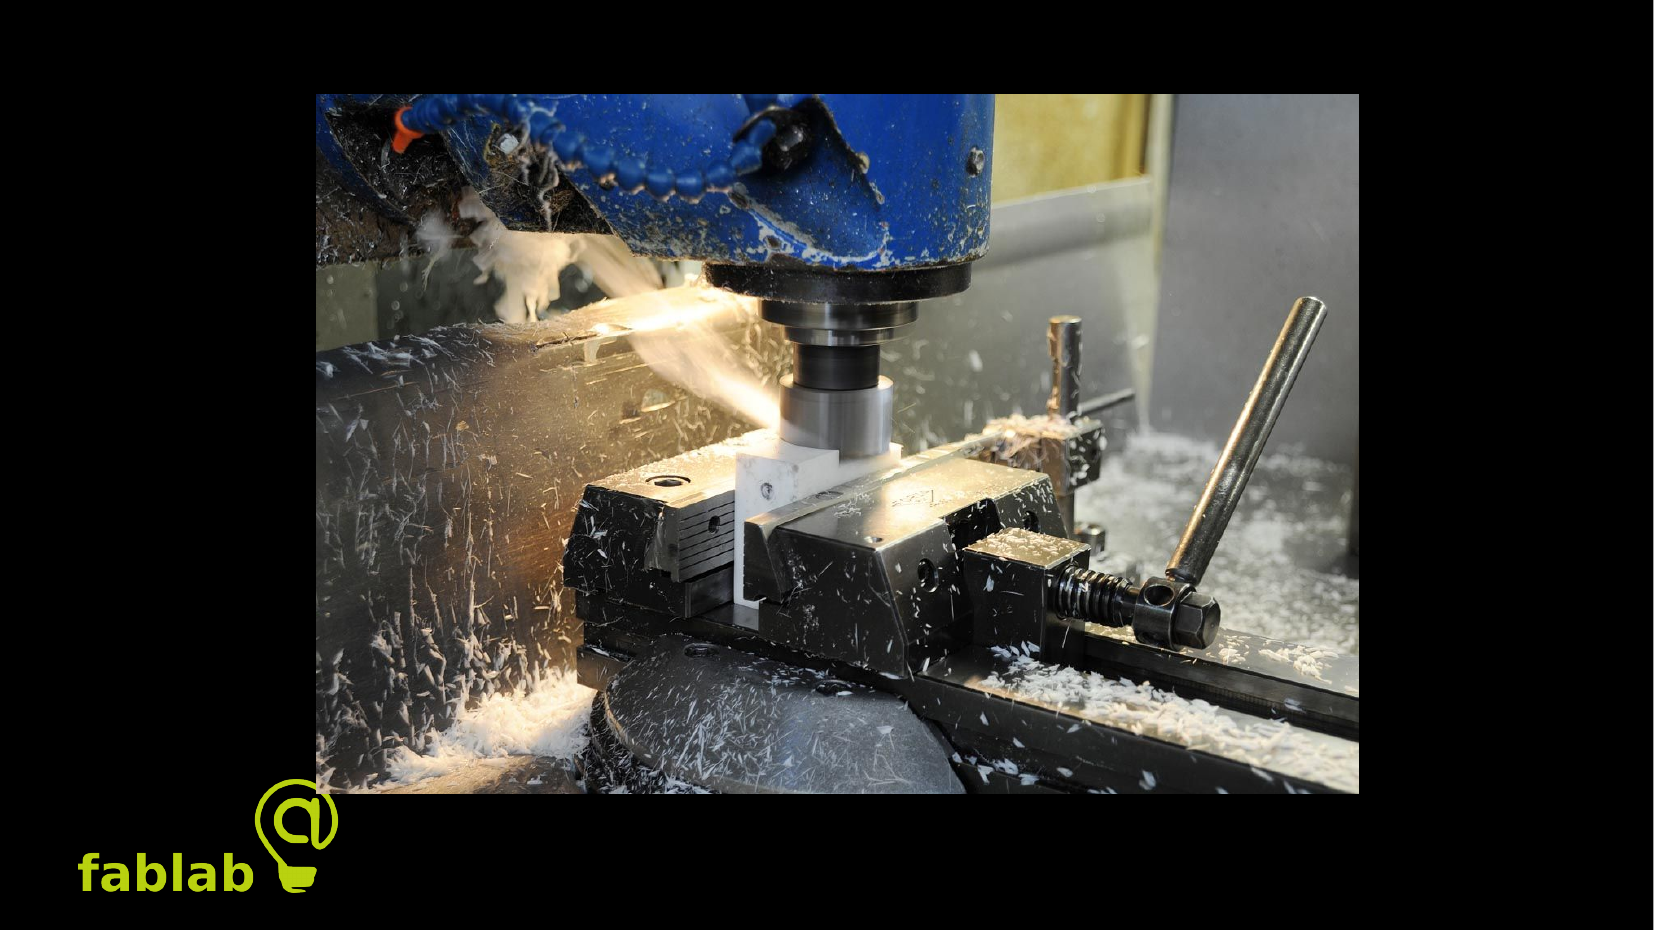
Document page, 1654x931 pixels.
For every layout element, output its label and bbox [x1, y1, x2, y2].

picture [78, 94, 1359, 893]
